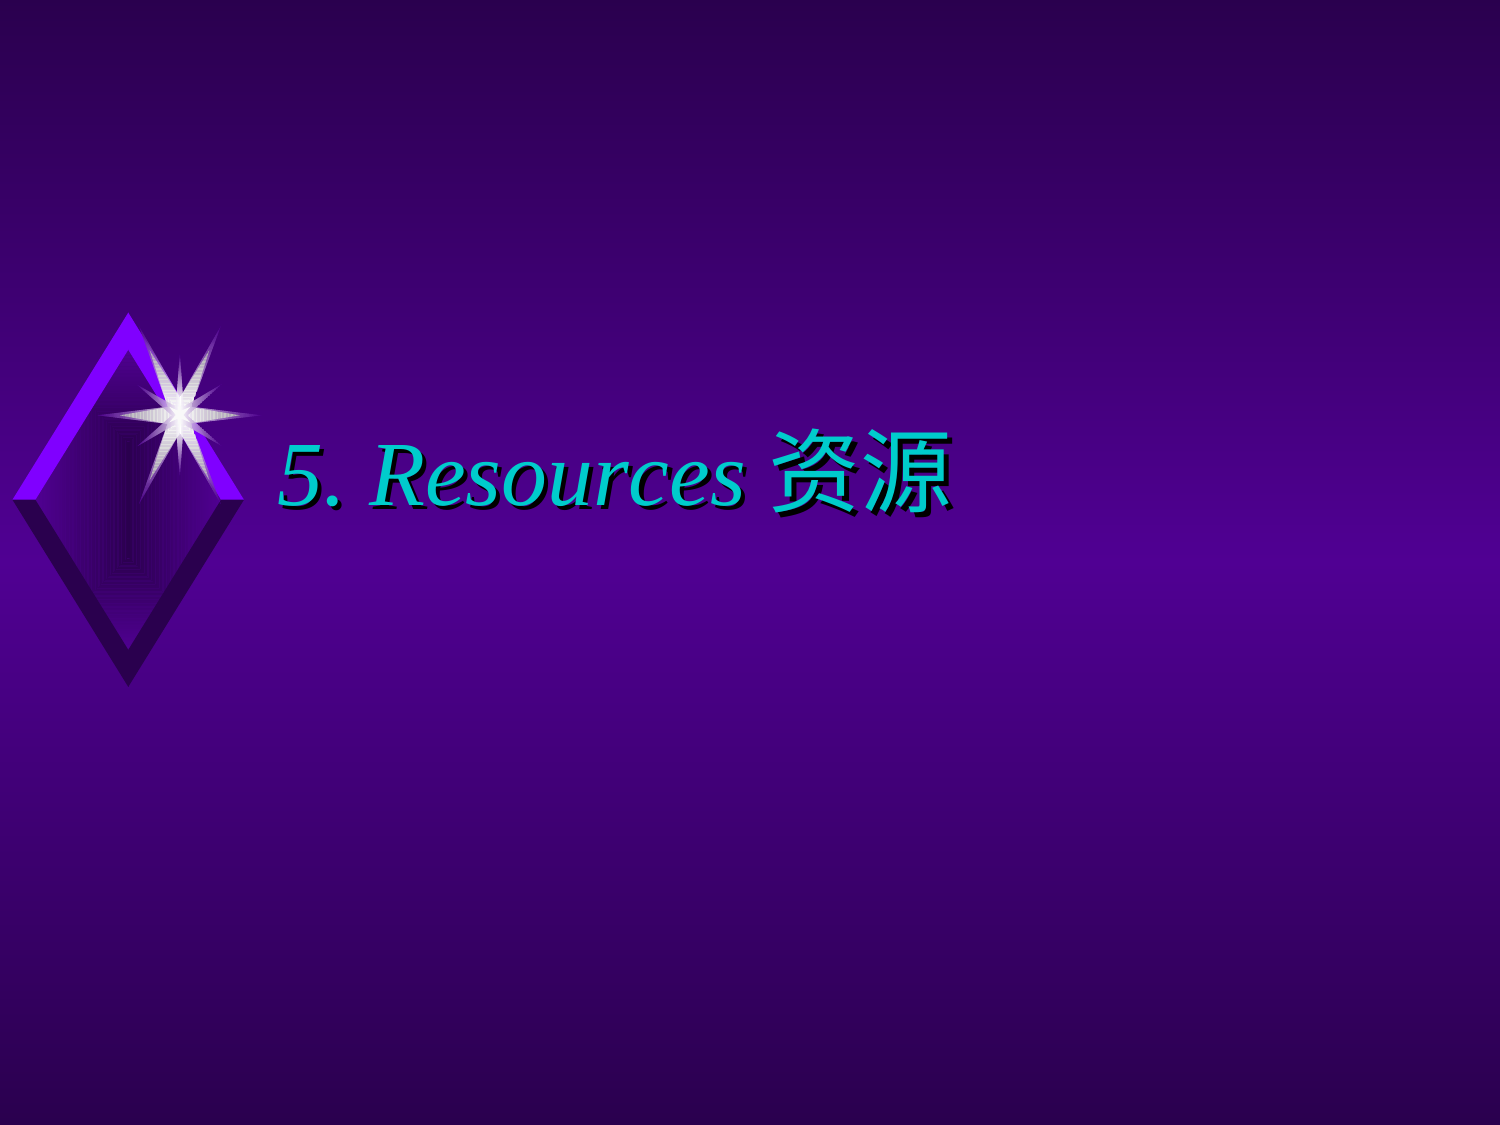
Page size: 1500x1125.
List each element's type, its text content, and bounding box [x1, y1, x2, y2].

title 5. Resources资源 [262, 374, 1500, 563]
